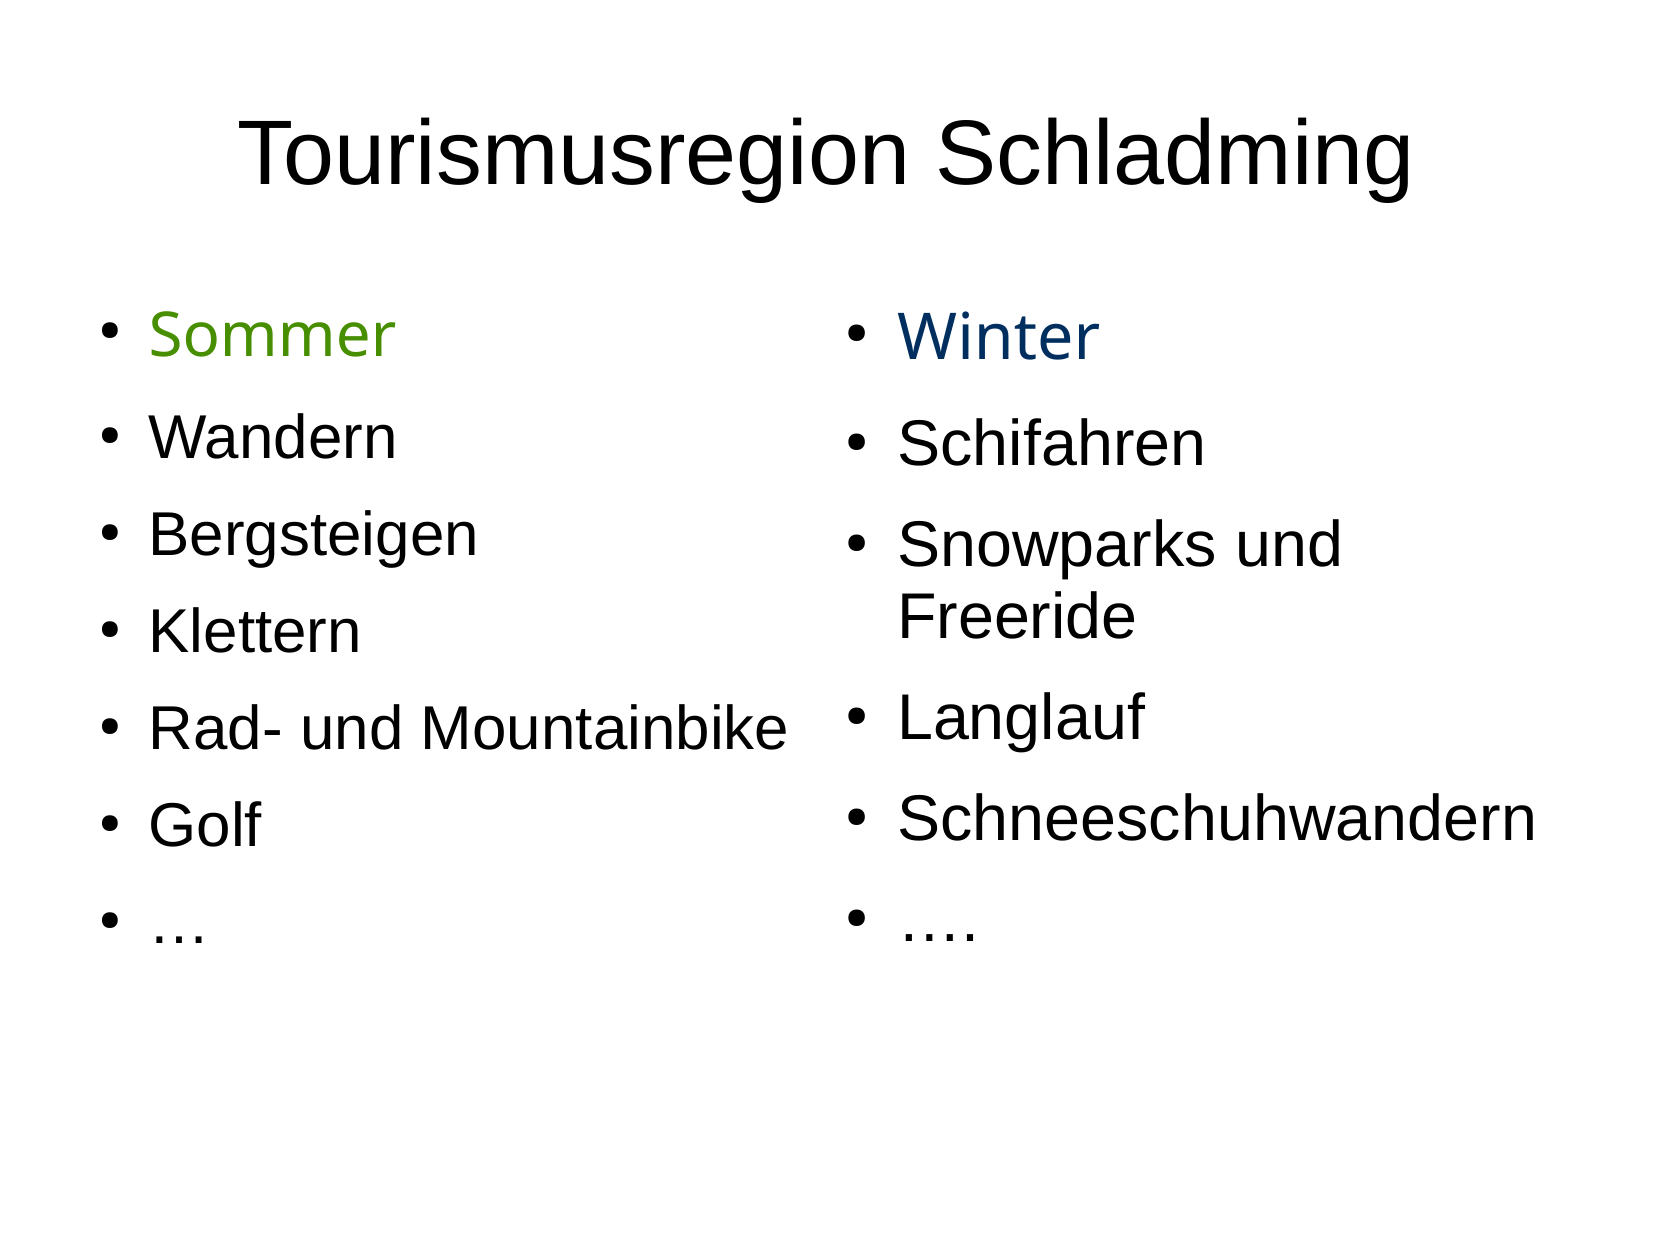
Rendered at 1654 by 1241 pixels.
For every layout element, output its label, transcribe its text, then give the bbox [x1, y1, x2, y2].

title Tourismusregion Schladming [82, 49, 1571, 257]
list Sommer Wandern Bergsteigen Klettern Rad- und Mountainbike Golf … [82, 290, 793, 1010]
list Winter Schifahren Snowparks und Freeride Langlauf Schneeschuhwandern …. [828, 290, 1539, 1010]
